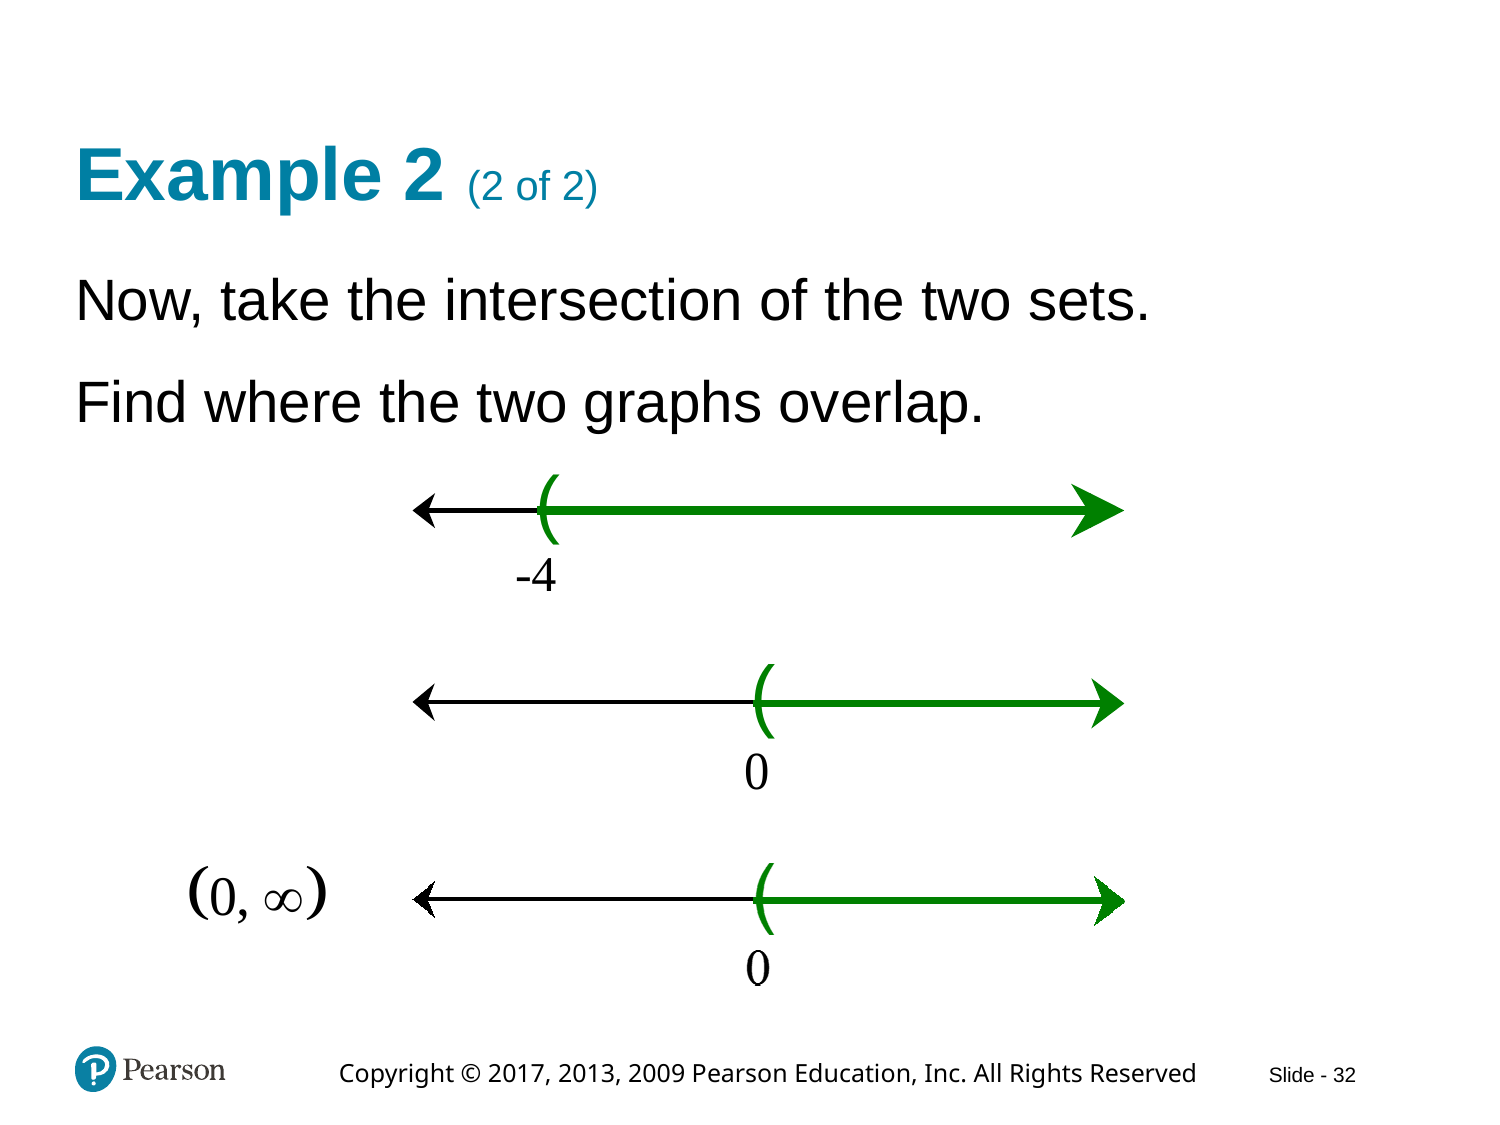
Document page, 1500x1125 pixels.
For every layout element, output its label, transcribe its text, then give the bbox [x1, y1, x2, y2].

chart [185, 862, 328, 942]
chart [412, 458, 1125, 604]
picture [412, 863, 1125, 986]
title Example 2 (2 of 2) [75, 35, 1425, 216]
chart [412, 648, 1125, 803]
list Now, take the intersection of the two sets. Find where the two graphs overlap. [75, 262, 1425, 438]
